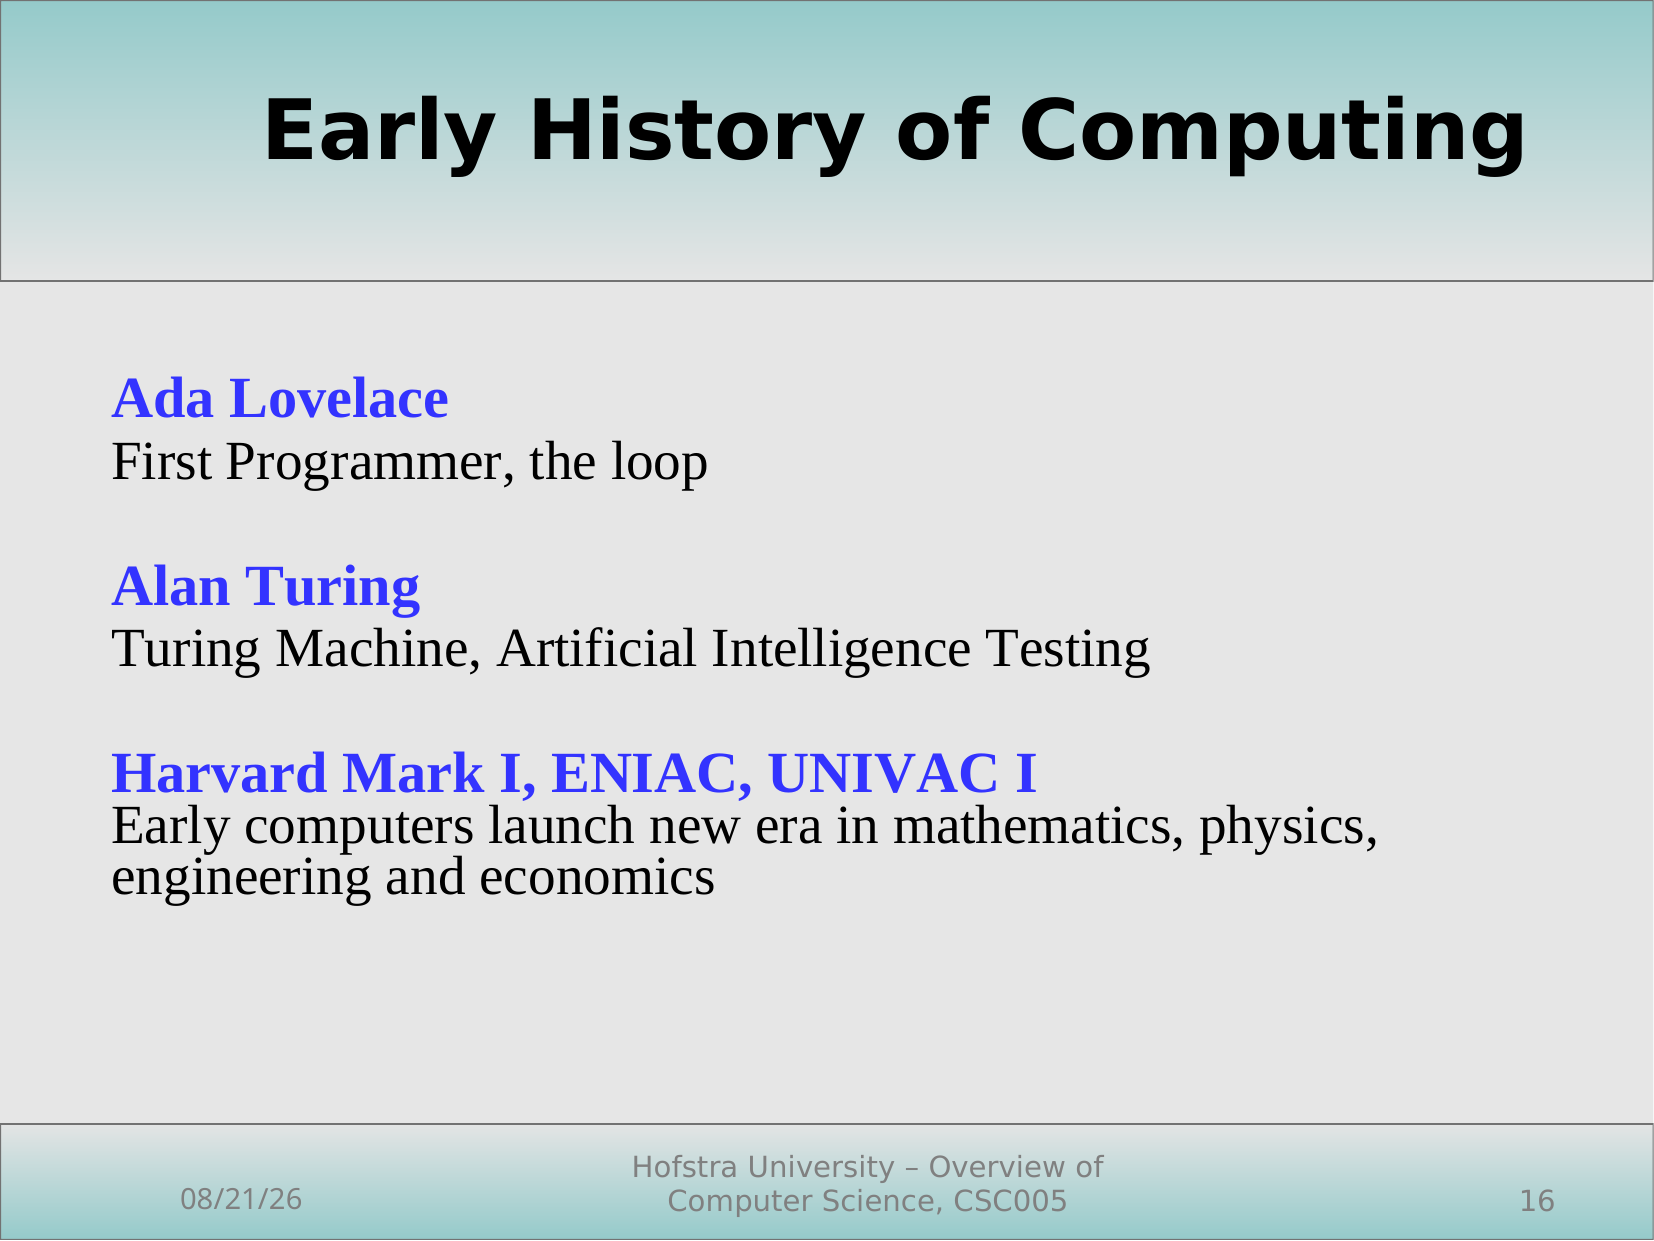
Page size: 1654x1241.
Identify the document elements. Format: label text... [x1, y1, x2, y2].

title Early History of Computing [151, 27, 1640, 235]
text_box Ada Lovelace First Programmer, the loop Alan Turing Turing Machine, Artificial Intelligence Testing Harvard Mark I, ENIAC, UNIVAC I Early computers launch new era in mathematics, physics, engineering and economics [96, 358, 1544, 978]
